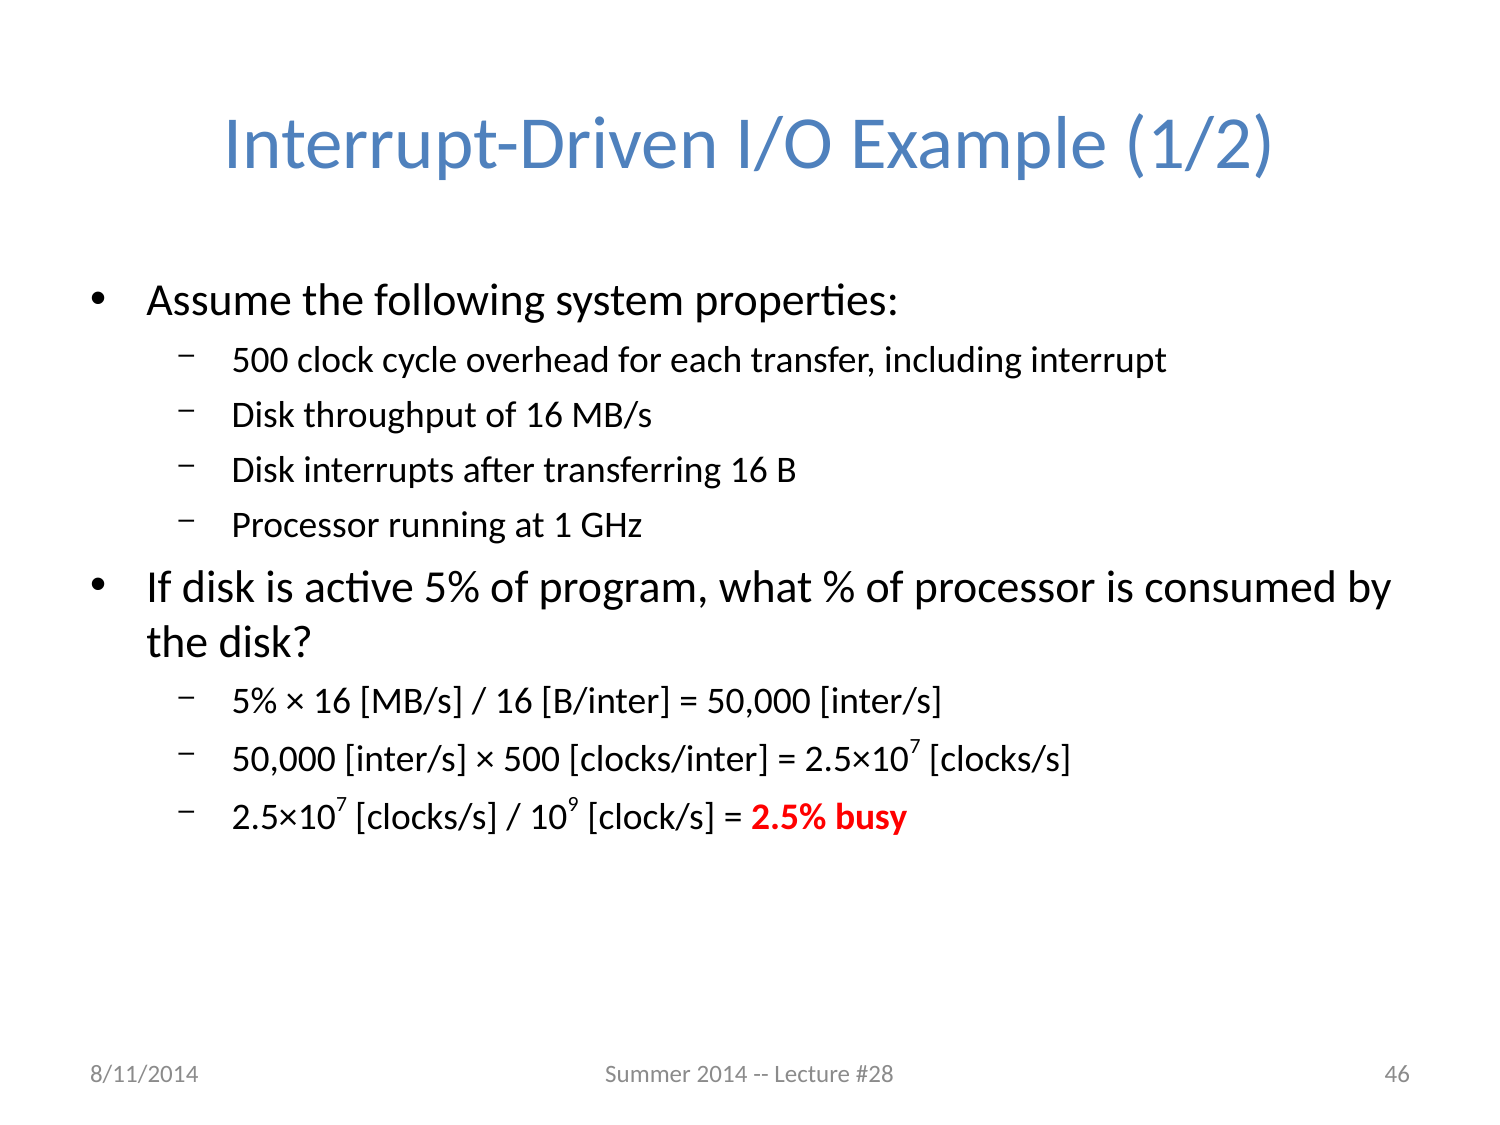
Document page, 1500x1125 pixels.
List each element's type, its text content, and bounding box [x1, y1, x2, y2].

list Assume the following system properties: 500 clock cycle overhead for each transfer, including interrupt Disk throughput of 16 MB/s Disk interrupts after transferring 16 B Processor running at 1 GHz If disk is active 5% of program, what % of processor is consumed by the disk? 5% × 16 [MB/s] / 16 [B/inter] = 50,000 [inter/s] 50,000 [inter/s] × 500 [clocks/inter] = 2.5×107 [clocks/s] 2.5×107 [clocks/s] / 109 [clock/s] = 2.5% busy [75, 262, 1425, 1073]
slide_number 8/11/2014 [75, 1042, 425, 1103]
footer Summer 2014 -- Lecture #28 [512, 1042, 988, 1103]
title Interrupt-Driven I/O Example (1/2) [75, 45, 1425, 233]
slide_number <number> [1074, 1042, 1425, 1103]
